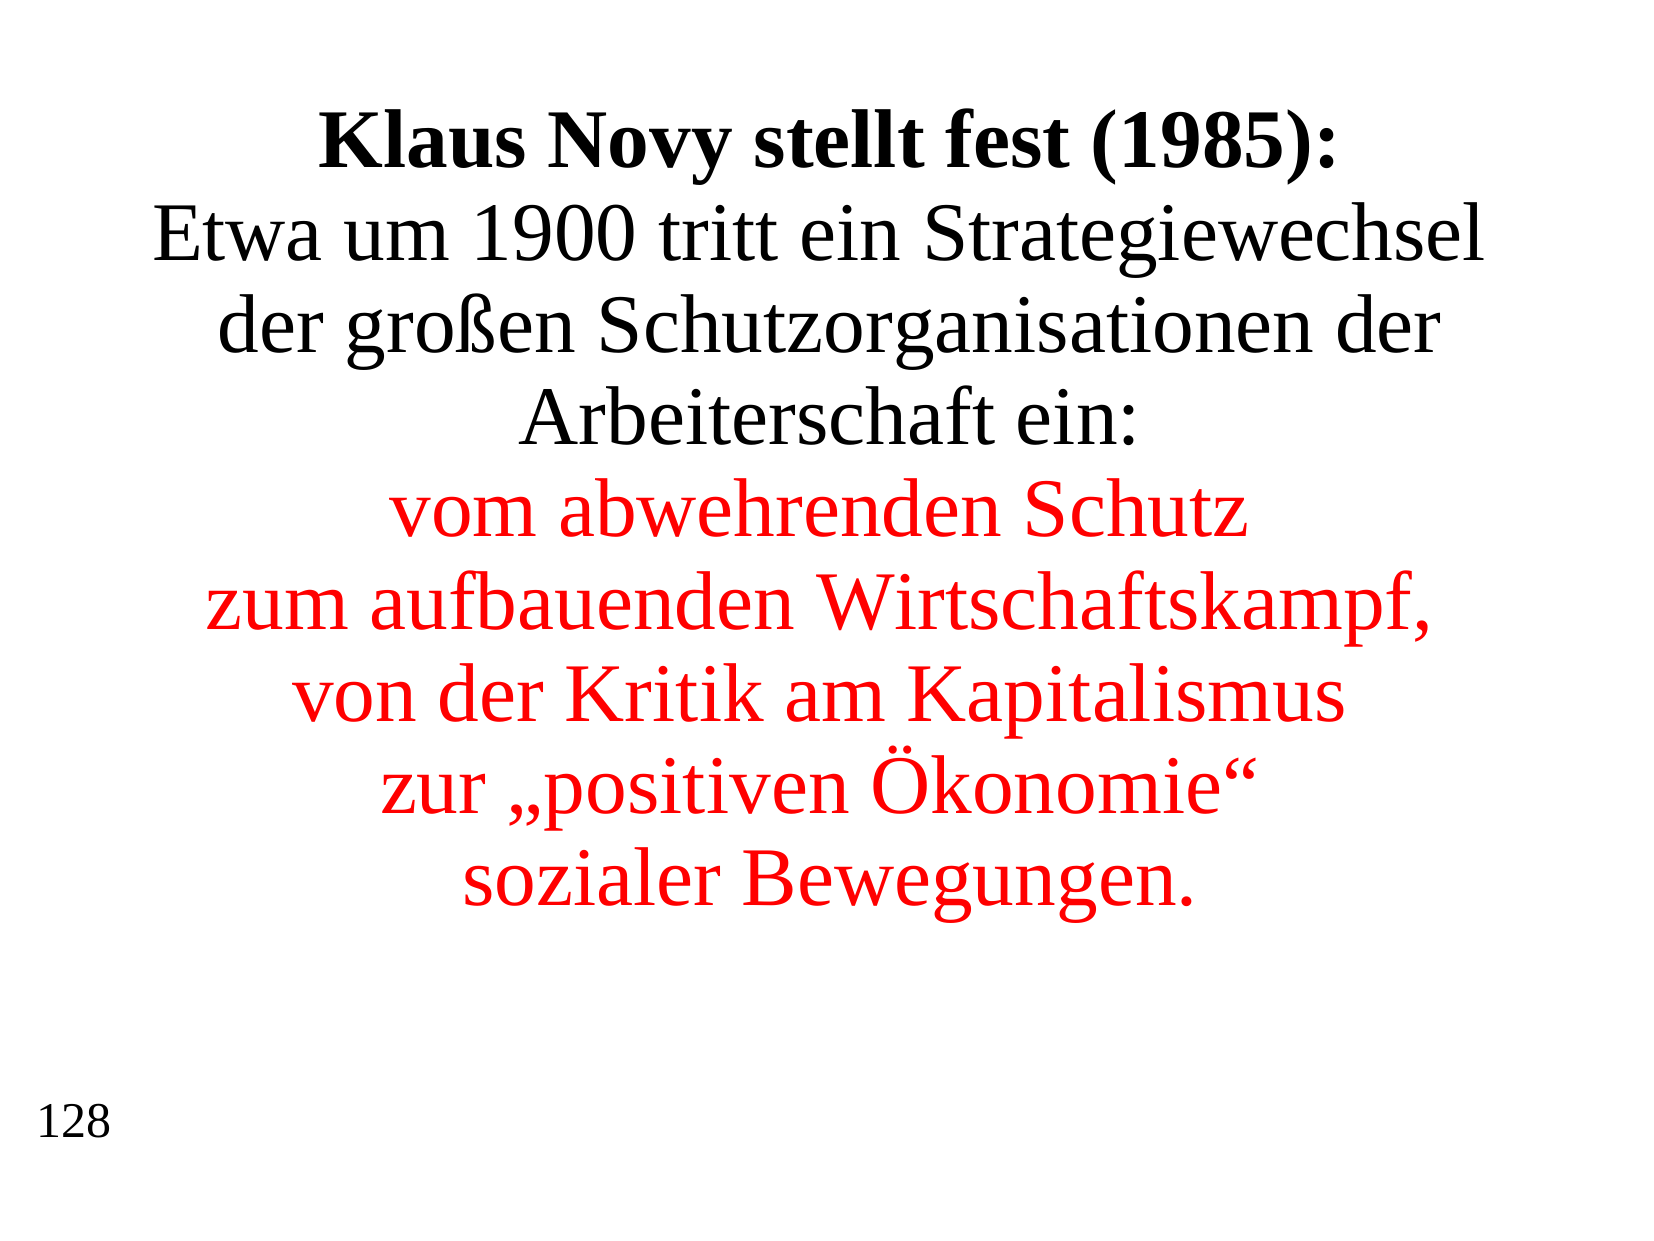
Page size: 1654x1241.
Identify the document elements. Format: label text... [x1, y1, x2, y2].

text_box <Nummer> [36, 1092, 272, 1154]
text_box Klaus Novy stellt fest (1985): Etwa um 1900 tritt ein Strategiewechsel der großen Schutzorganisationen der Arbeiterschaft ein: vom abwehrenden Schutz zum aufbauenden Wirtschaftskampf, von der Kritik am Kapitalismus zur „positiven Ökonomie“ sozialer Bewegungen. [113, 93, 1548, 1016]
